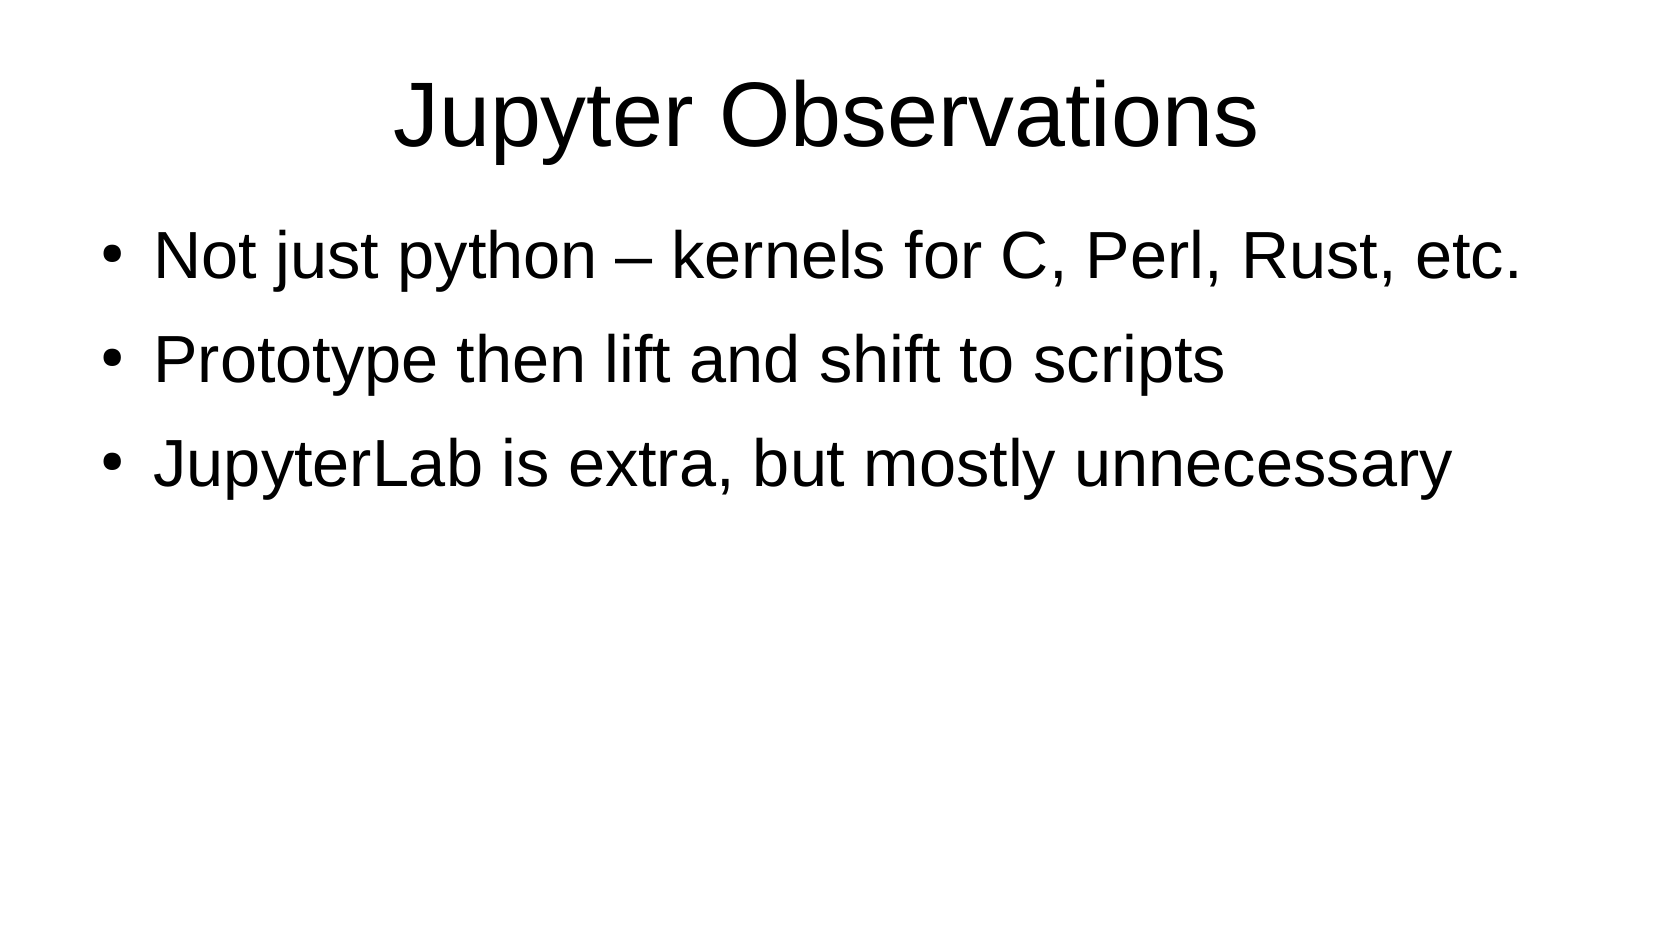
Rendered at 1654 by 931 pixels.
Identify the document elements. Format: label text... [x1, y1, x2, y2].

list Not just python – kernels for C, Perl, Rust, etc. Prototype then lift and shift to scripts JupyterLab is extra, but mostly unnecessary [82, 217, 1571, 758]
title Jupyter Observations [82, 37, 1571, 193]
